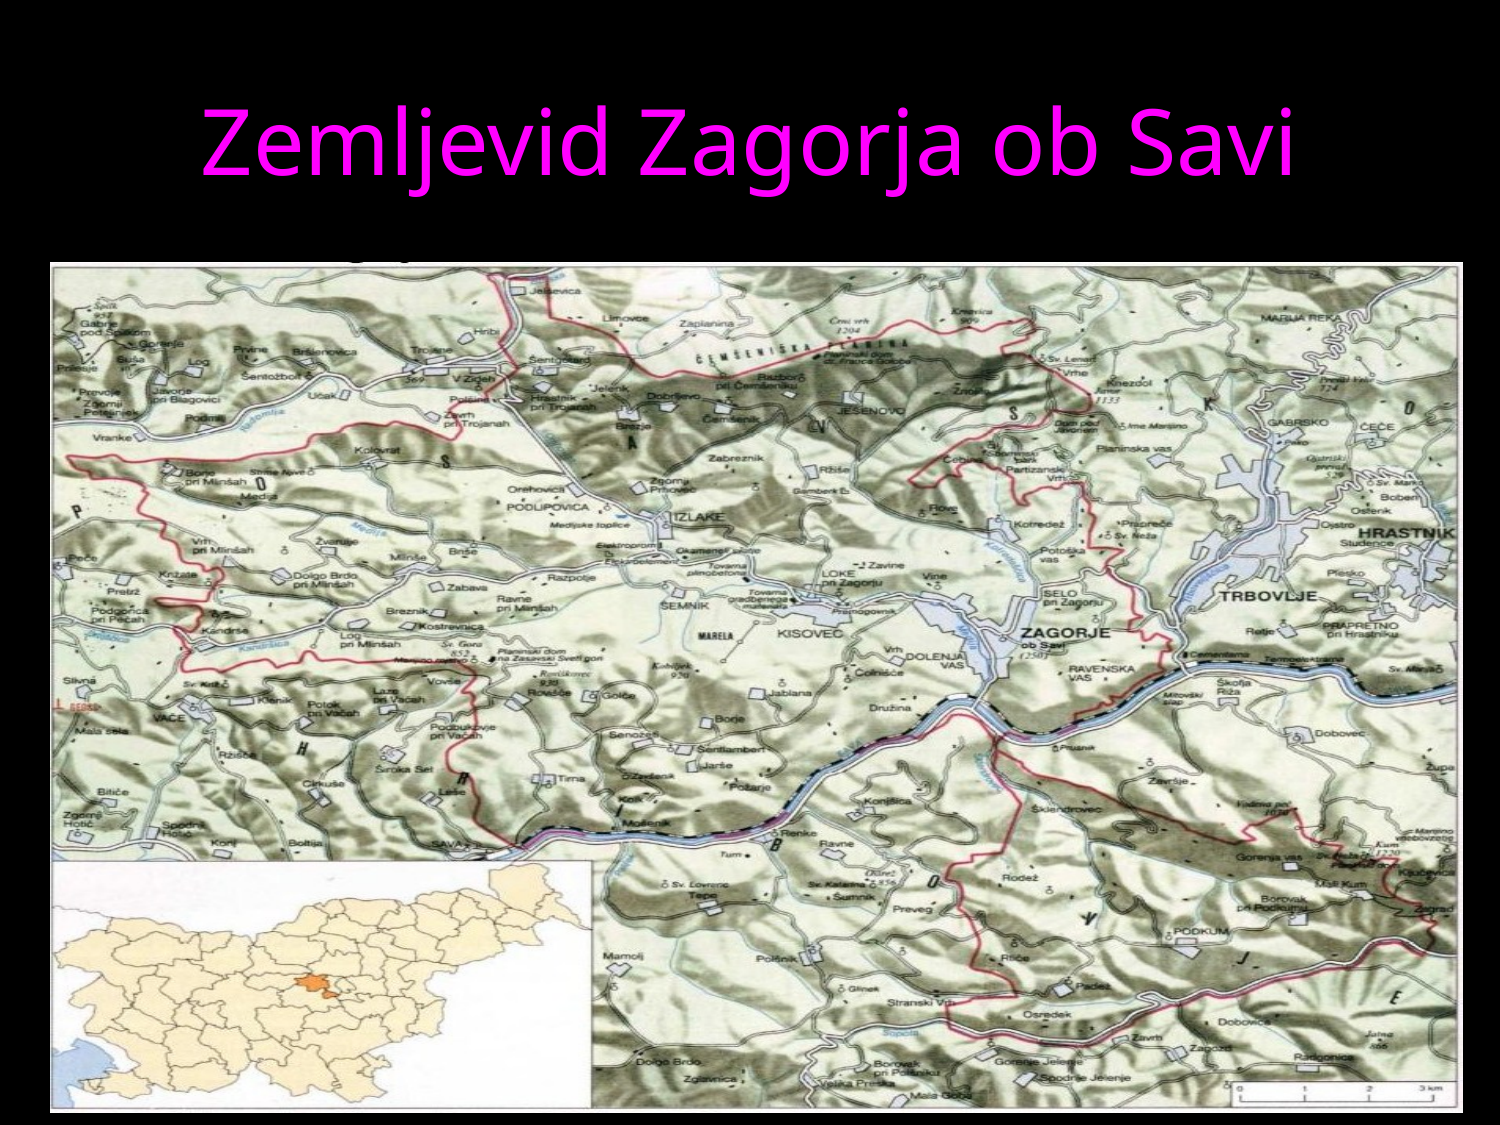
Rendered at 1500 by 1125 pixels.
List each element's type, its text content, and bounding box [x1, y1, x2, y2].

picture [50, 262, 1463, 1113]
title Zemljevid Zagorja ob Savi [75, 45, 1425, 233]
